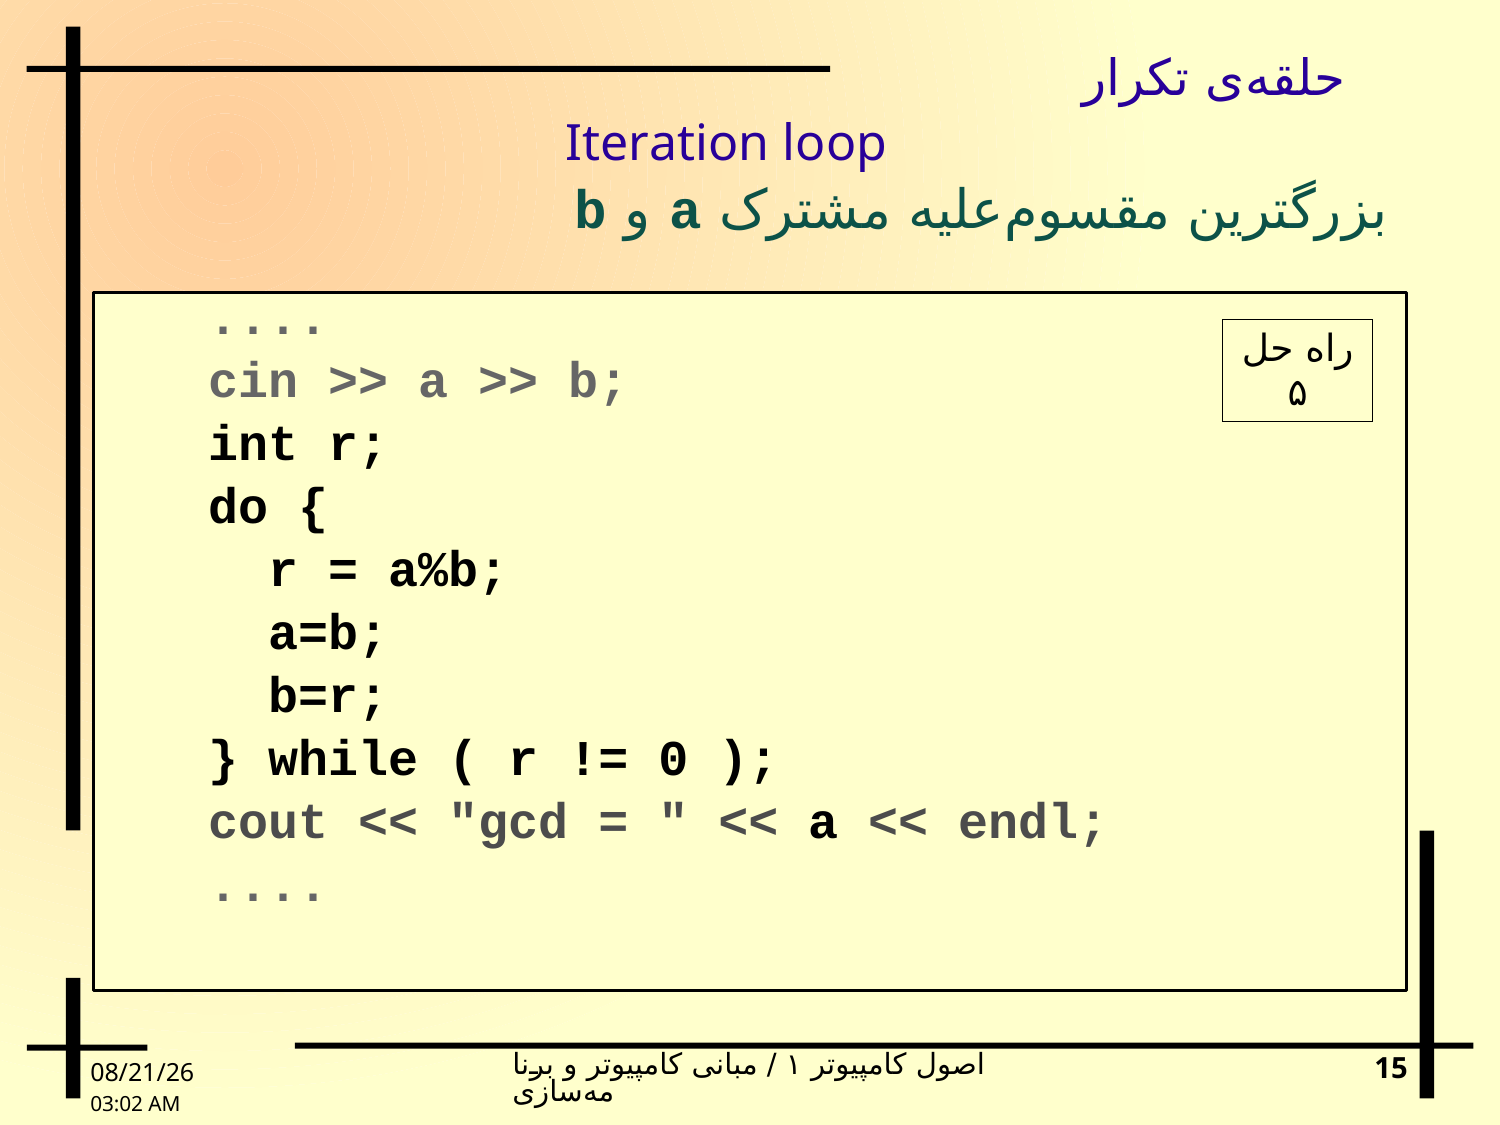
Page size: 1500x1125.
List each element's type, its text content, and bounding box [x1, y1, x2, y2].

text_box راه حل ۵ [1222, 319, 1373, 396]
title حلقه‌ی تکرار Iteration loop [86, 52, 1367, 172]
list بزرگترین مقسوم‌علیه مشترک a و b [92, 178, 1441, 264]
list .... cin >> a >> b; int r; do { r = a%b; a=b; b=r; } while ( r != 0 ); cout << "gcd = " << a << endl; .... [93, 292, 1407, 991]
